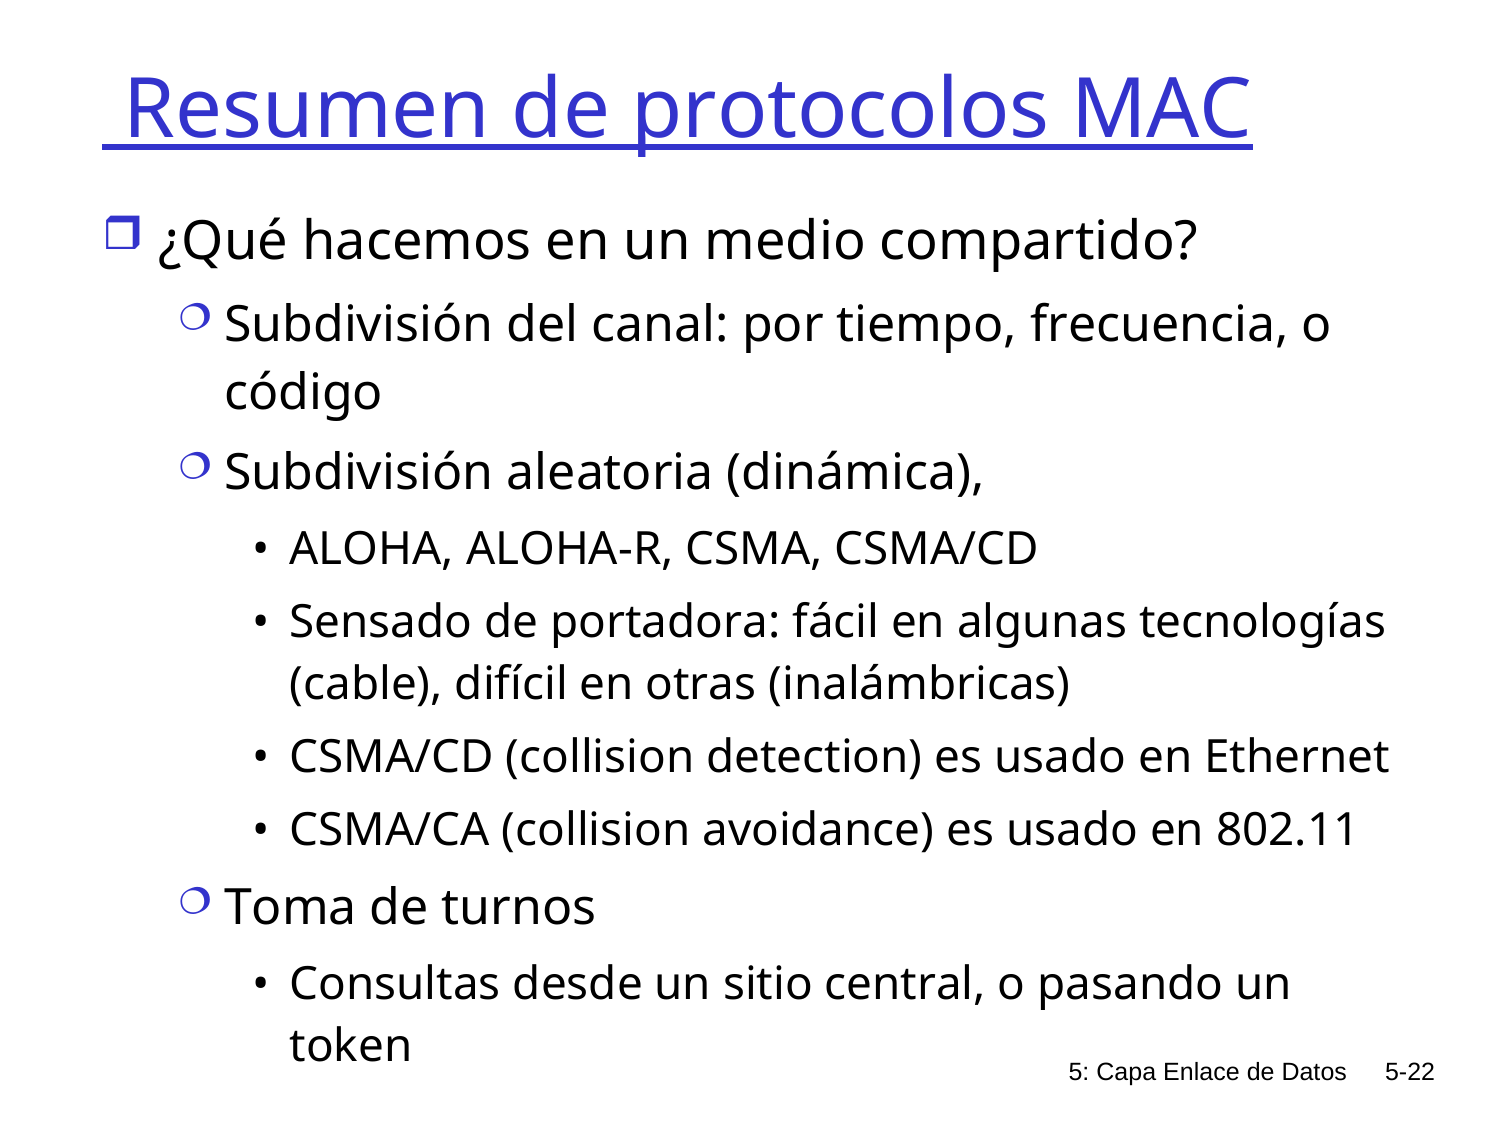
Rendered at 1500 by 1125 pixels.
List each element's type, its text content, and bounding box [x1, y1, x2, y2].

title Resumen de protocolos MAC [87, 15, 1426, 193]
list ¿Qué hacemos en un medio compartido? Subdivisión del canal: por tiempo, frecuencia, o código Subdivisión aleatoria (dinámica), ALOHA, ALOHA-R, CSMA, CSMA/CD Sensado de portadora: fácil en algunas tecnologías (cable), difícil en otras (inalámbricas) CSMA/CD (collision detection) es usado en Ethernet CSMA/CA (collision avoidance) es usado en 802.11 Toma de turnos Consultas desde un sitio central, o pasando un token [87, 193, 1426, 1027]
